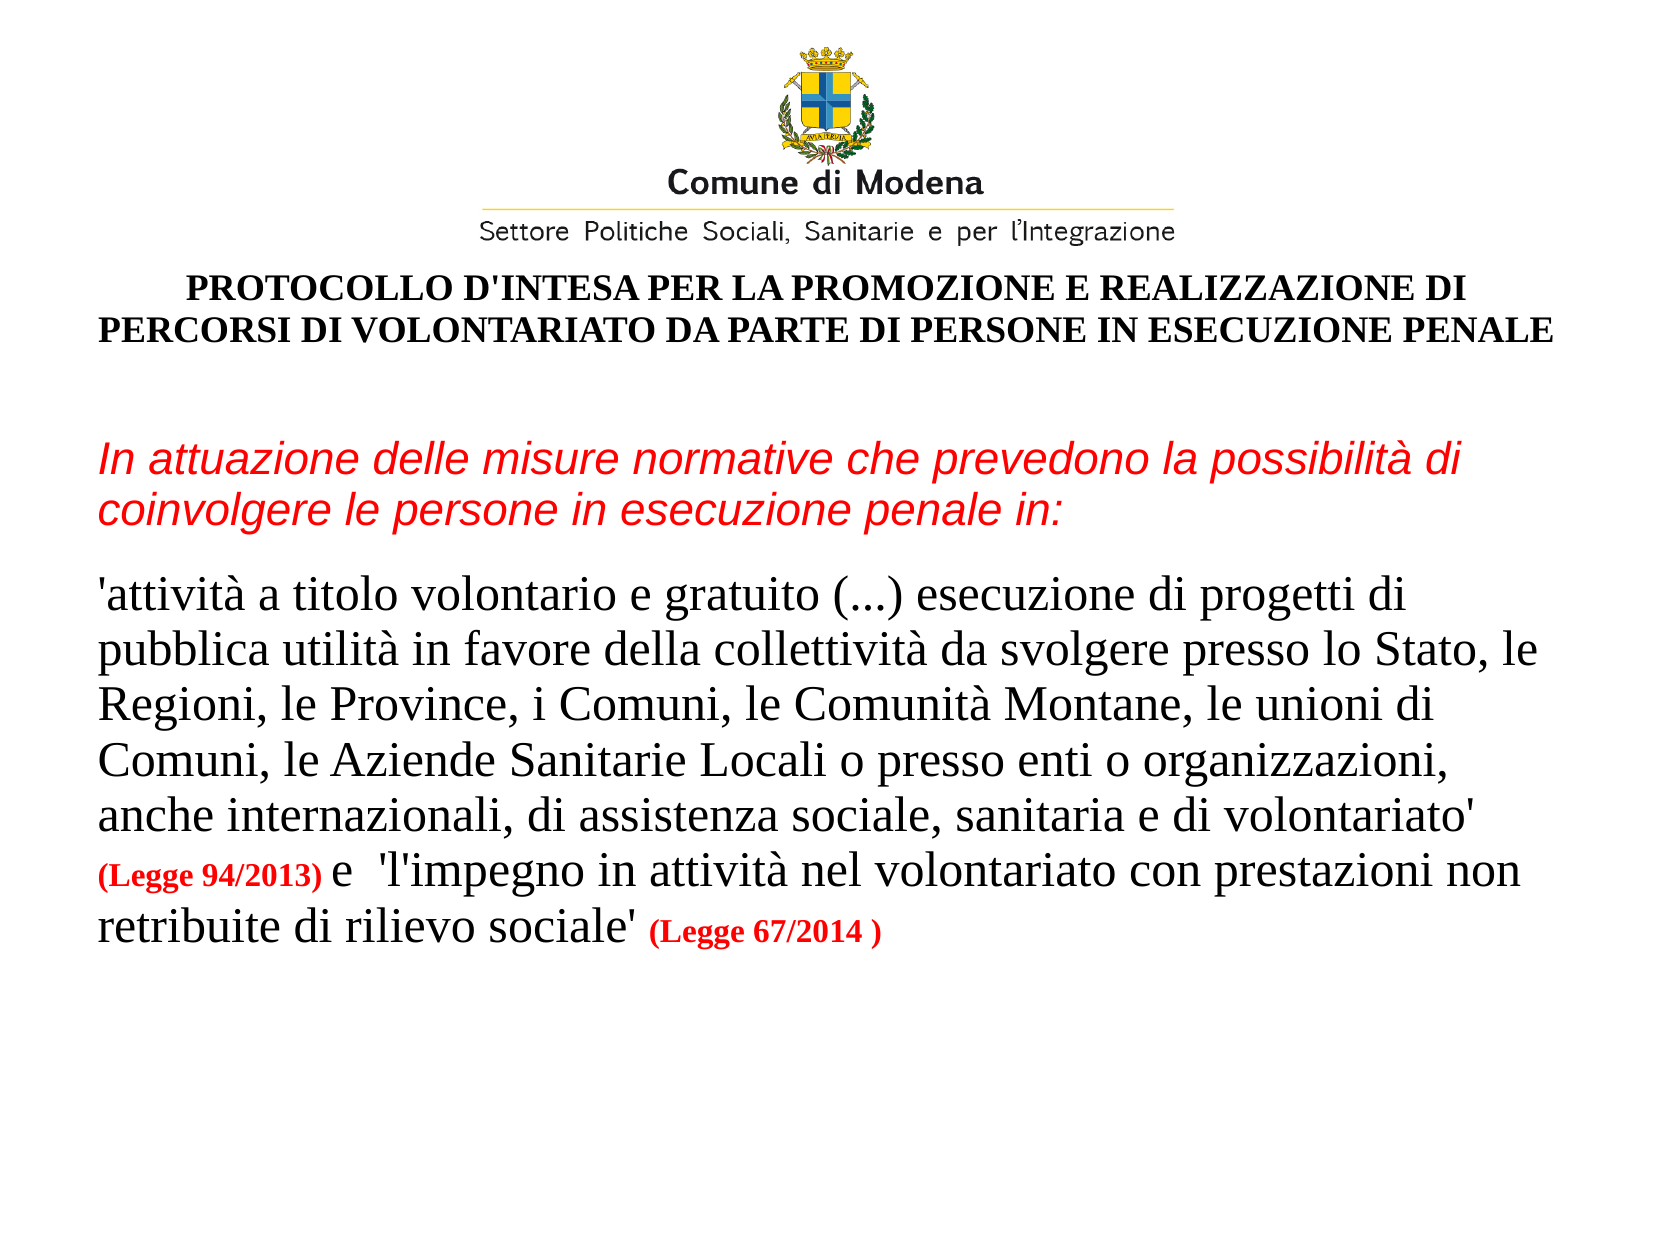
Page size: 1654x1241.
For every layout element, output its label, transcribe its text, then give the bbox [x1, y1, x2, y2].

picture [478, 47, 1176, 249]
text_box PROTOCOLLO D'INTESA PER LA PROMOZIONE E REALIZZAZIONE DI PERCORSI DI VOLONTARIATO DA PARTE DI PERSONE IN ESECUZIONE PENALE [76, 259, 1577, 360]
text_box In attuazione delle misure normative che prevedono la possibilità di coinvolgere le persone in esecuzione penale in: 'attività a titolo volontario e gratuito (...) esecuzione di progetti di pubblica utilità in favore della collettività da svolgere presso lo Stato, le Regioni, le Province, i Comuni, le Comunità Montane, le unioni di Comuni, le Aziende Sanitarie Locali o presso enti o organizzazioni, anche internazionali, di assistenza sociale, sanitaria e di volontariato' (Legge 94/2013) e 'l'impegno in attività nel volontariato con prestazioni non retribuite di rilievo sociale' (Legge 67/2014 ) [82, 425, 1571, 967]
